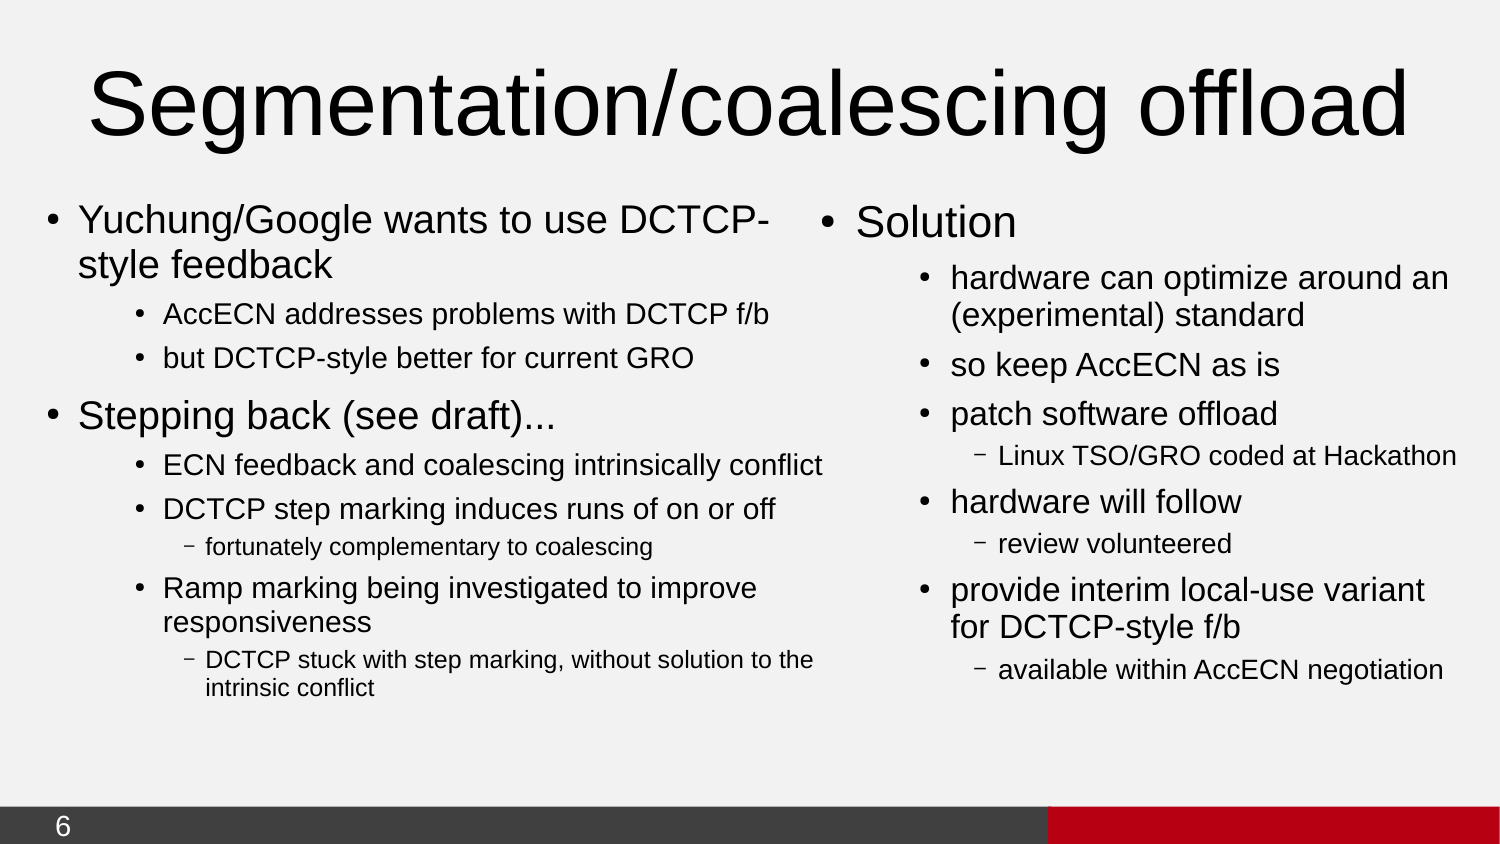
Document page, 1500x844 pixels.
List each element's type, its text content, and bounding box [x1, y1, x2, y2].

list Solution hardware can optimize around an (experimental) standard so keep AccECN as is patch software offload Linux TSO/GRO coded at Hackathon hardware will follow review volunteered provide interim local-use variant for DCTCP-style f/b available within AccECN negotiation [808, 197, 1467, 740]
title Segmentation/coalescing offload [75, 33, 1425, 175]
list Yuchung/Google wants to use DCTCP-style feedback AccECN addresses problems with DCTCP f/b but DCTCP-style better for current GRO Stepping back (see draft)... ECN feedback and coalescing intrinsically conflict DCTCP step marking induces runs of on or off fortunately complementary to coalescing Ramp marking being investigated to improve responsiveness DCTCP stuck with step marking, without solution to the intrinsic conflict [35, 197, 831, 743]
